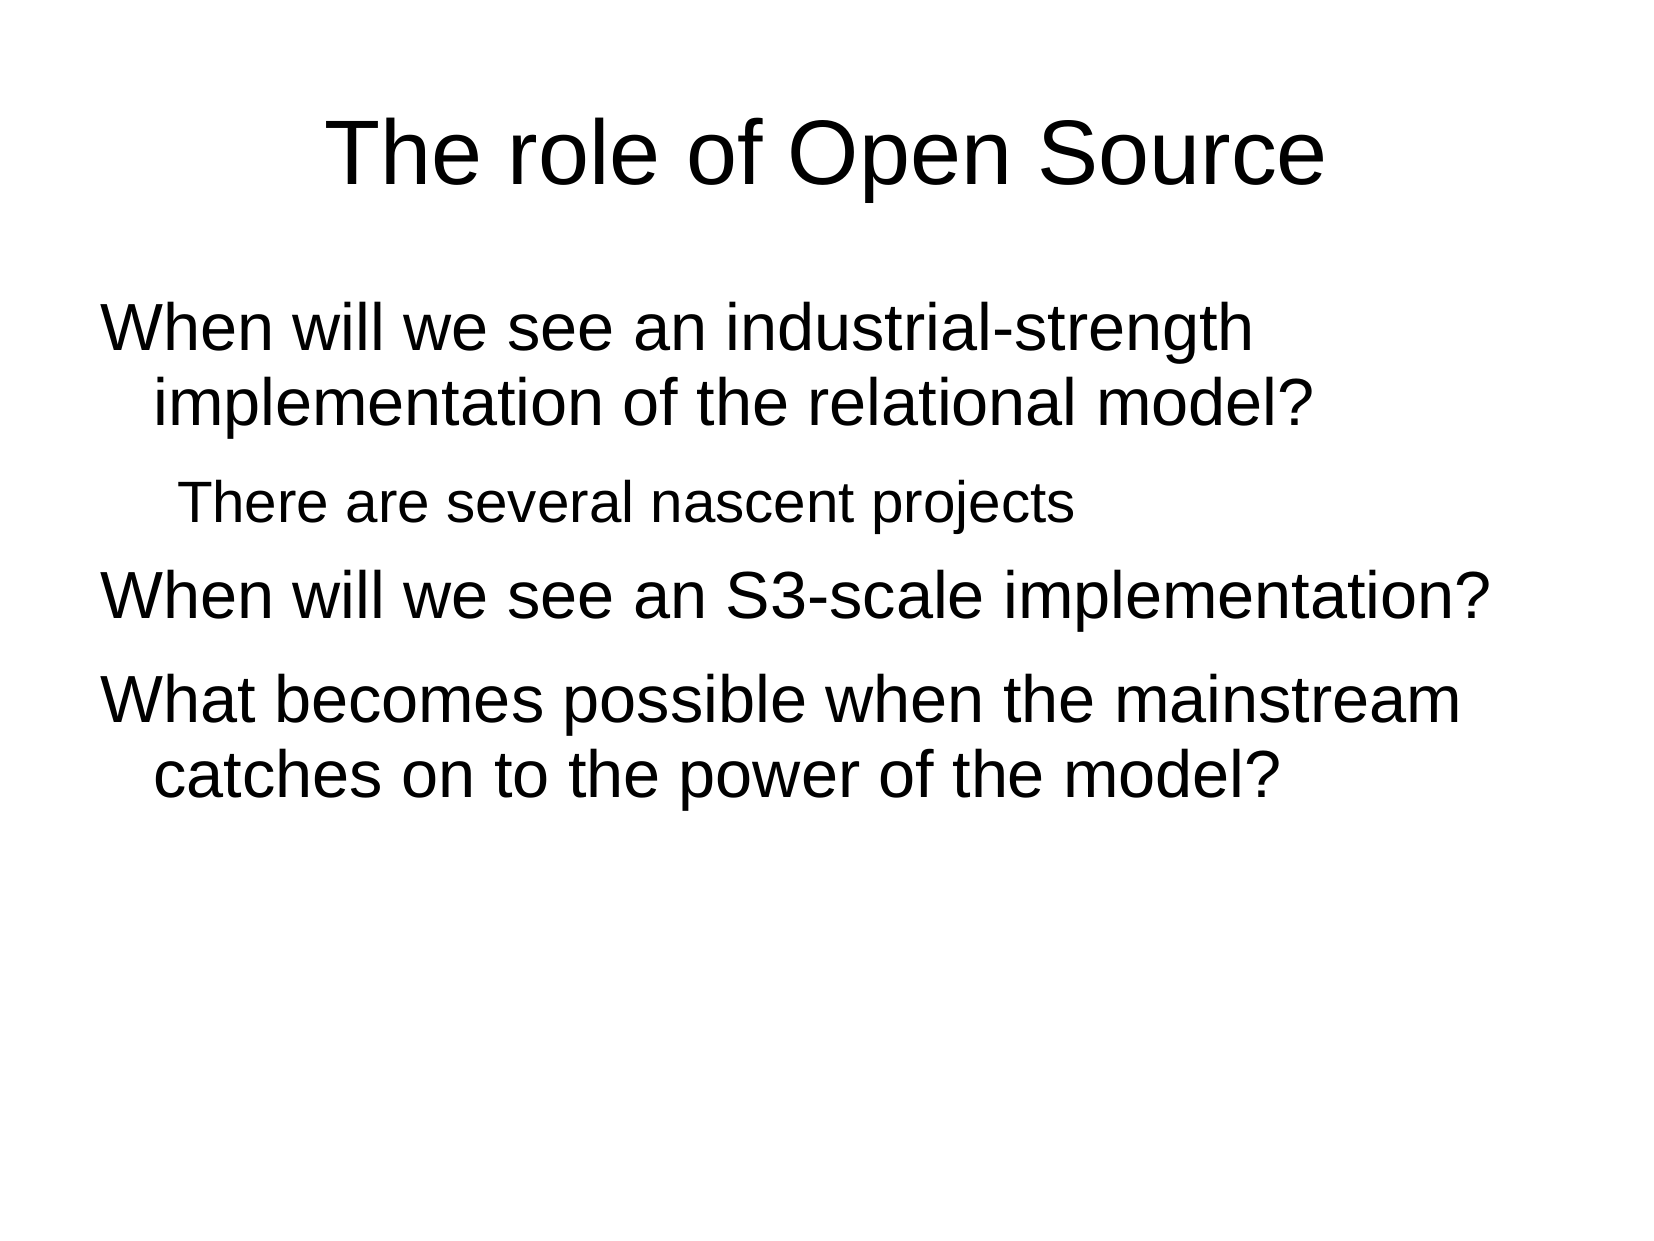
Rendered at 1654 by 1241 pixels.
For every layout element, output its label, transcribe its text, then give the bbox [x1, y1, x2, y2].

list When will we see an industrial-strength implementation of the relational model? There are several nascent projects When will we see an S3-scale implementation? What becomes possible when the mainstream catches on to the power of the model? [82, 290, 1571, 1094]
title The role of Open Source [82, 56, 1571, 250]
